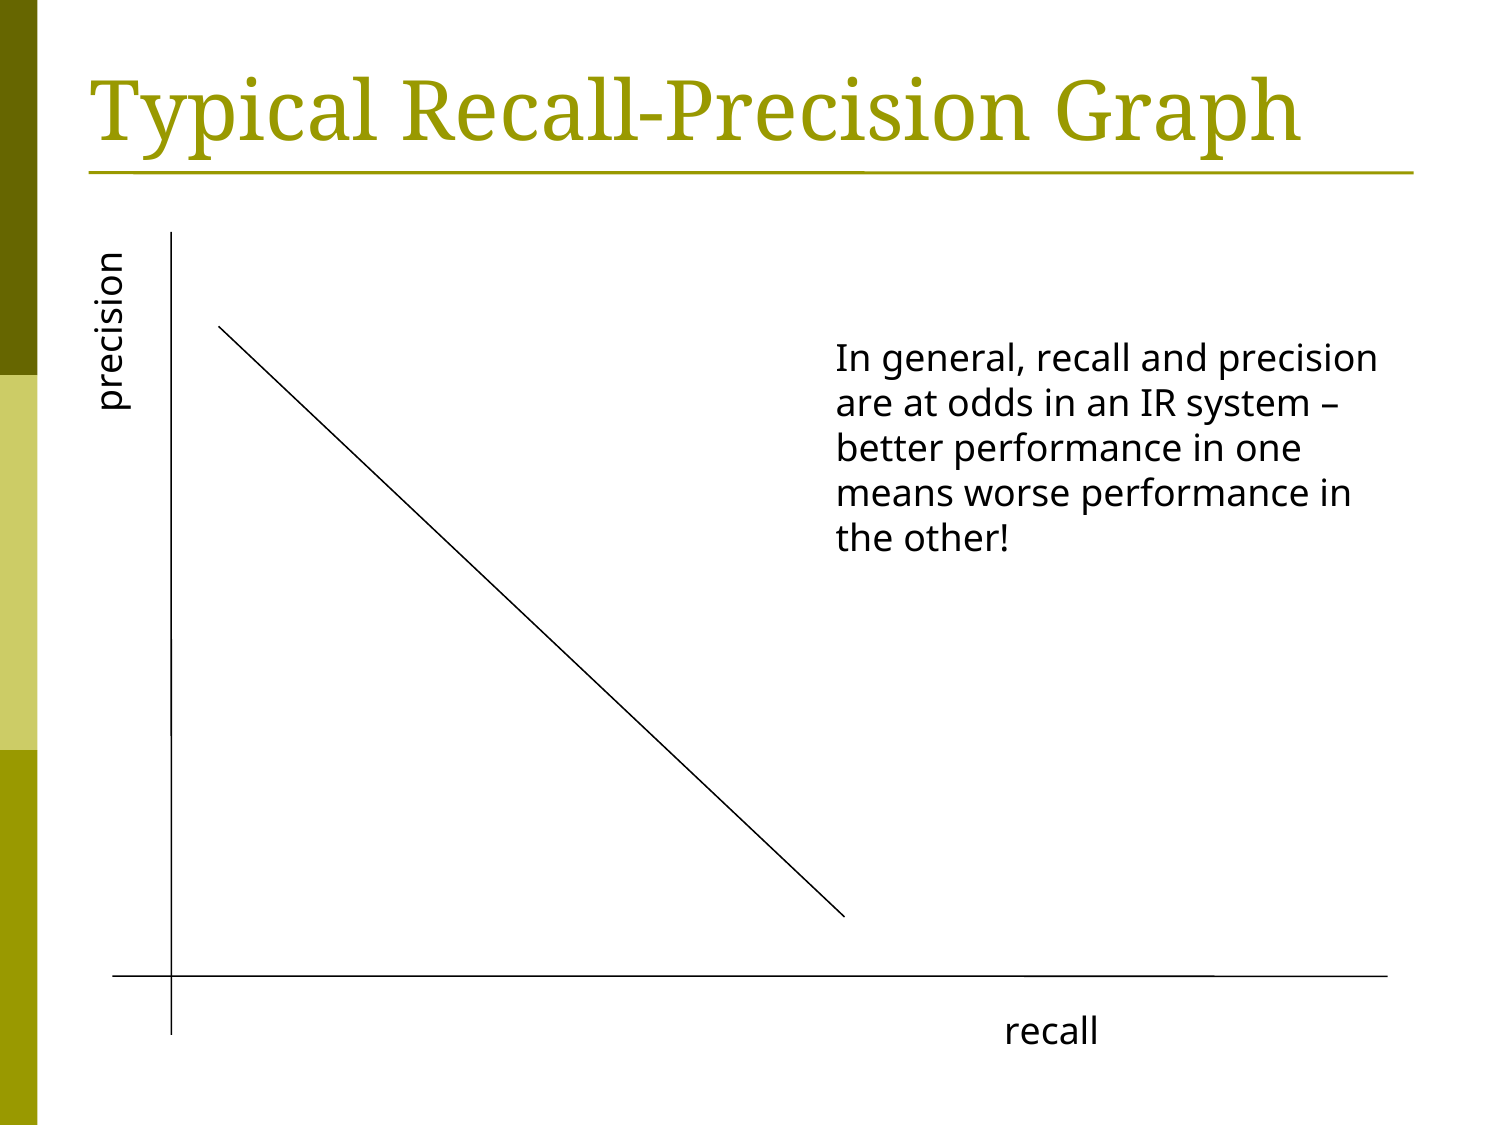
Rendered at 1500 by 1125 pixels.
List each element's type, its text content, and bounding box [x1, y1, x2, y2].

text_box recall [989, 999, 1115, 1060]
text_box In general, recall and precision are at odds in an IR system – better performance in one means worse performance in the other! [820, 326, 1412, 567]
title Typical Recall-Precision Graph [75, 45, 1426, 173]
text_box precision [76, 236, 138, 428]
